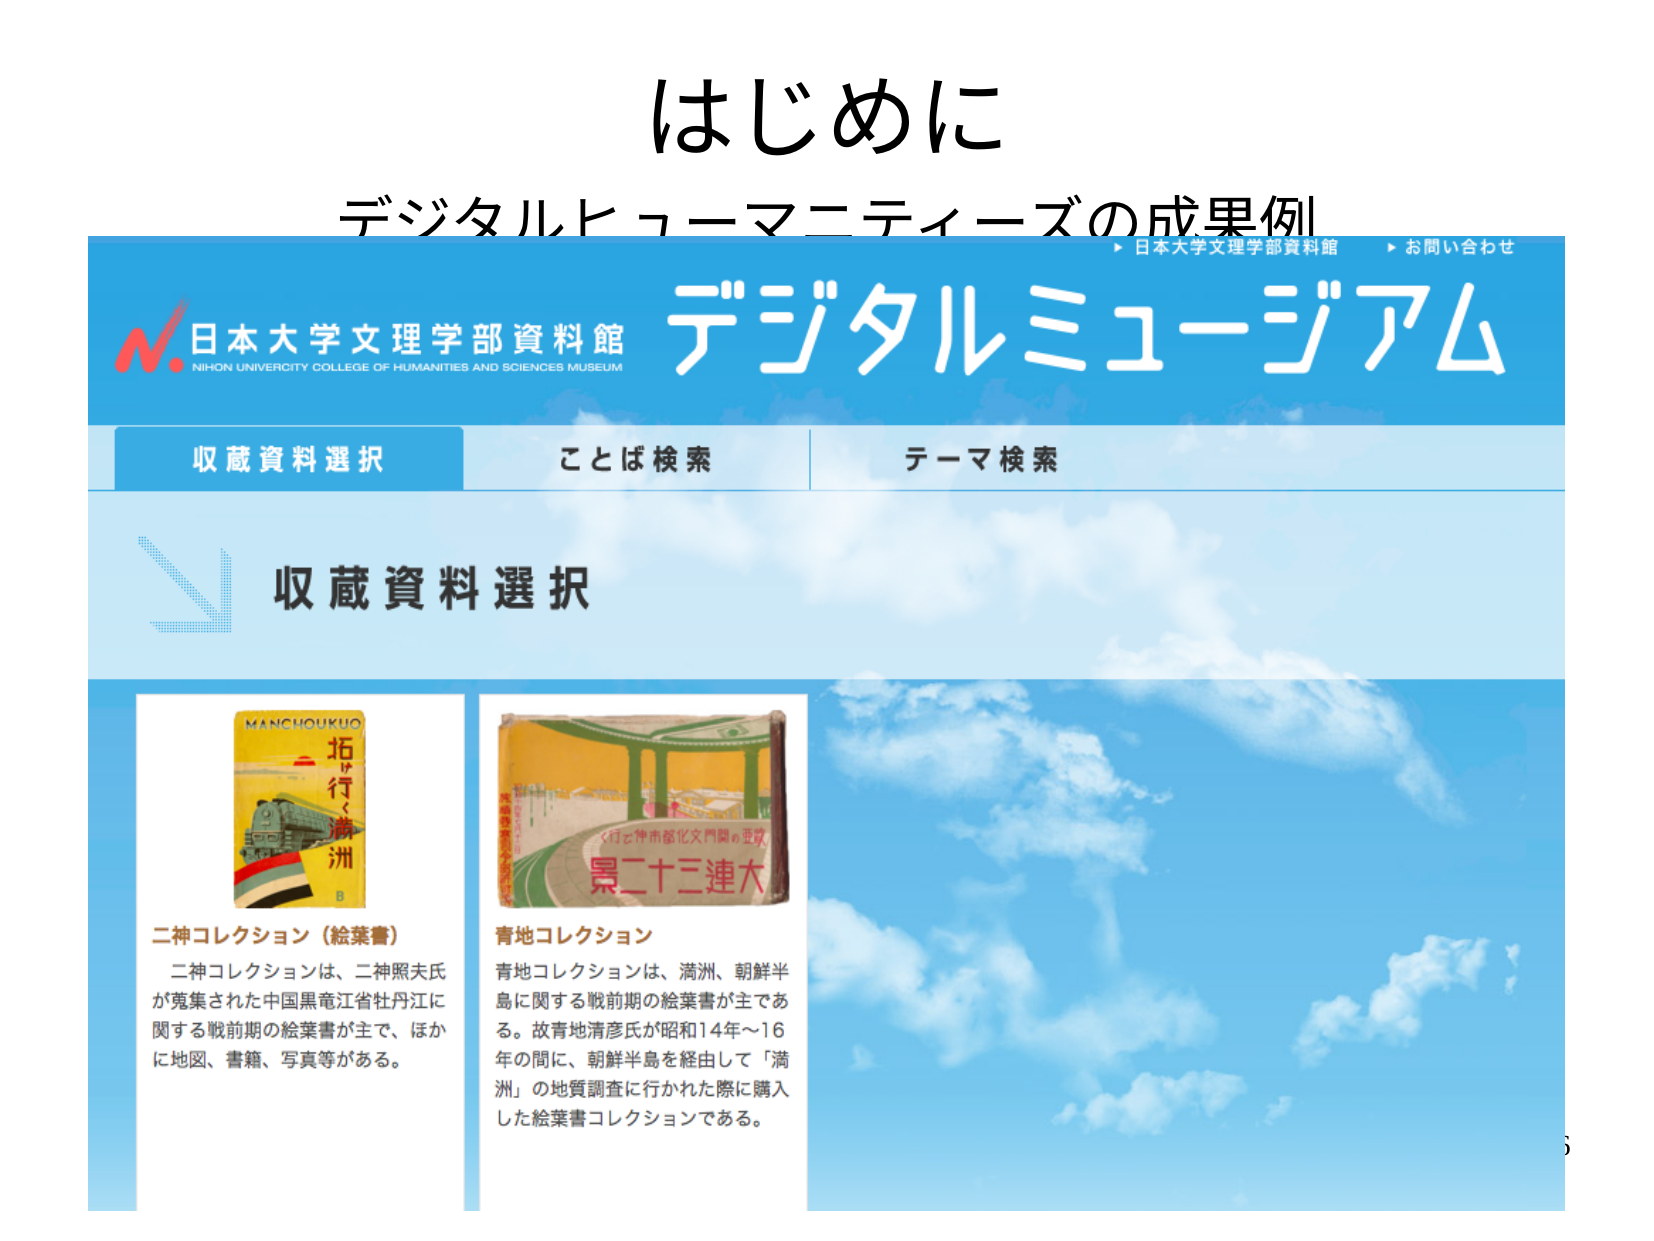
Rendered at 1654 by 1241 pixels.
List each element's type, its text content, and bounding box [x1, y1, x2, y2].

picture [88, 236, 1565, 1211]
title はじめに デジタルヒューマニティーズの成果例 [82, 49, 1571, 257]
